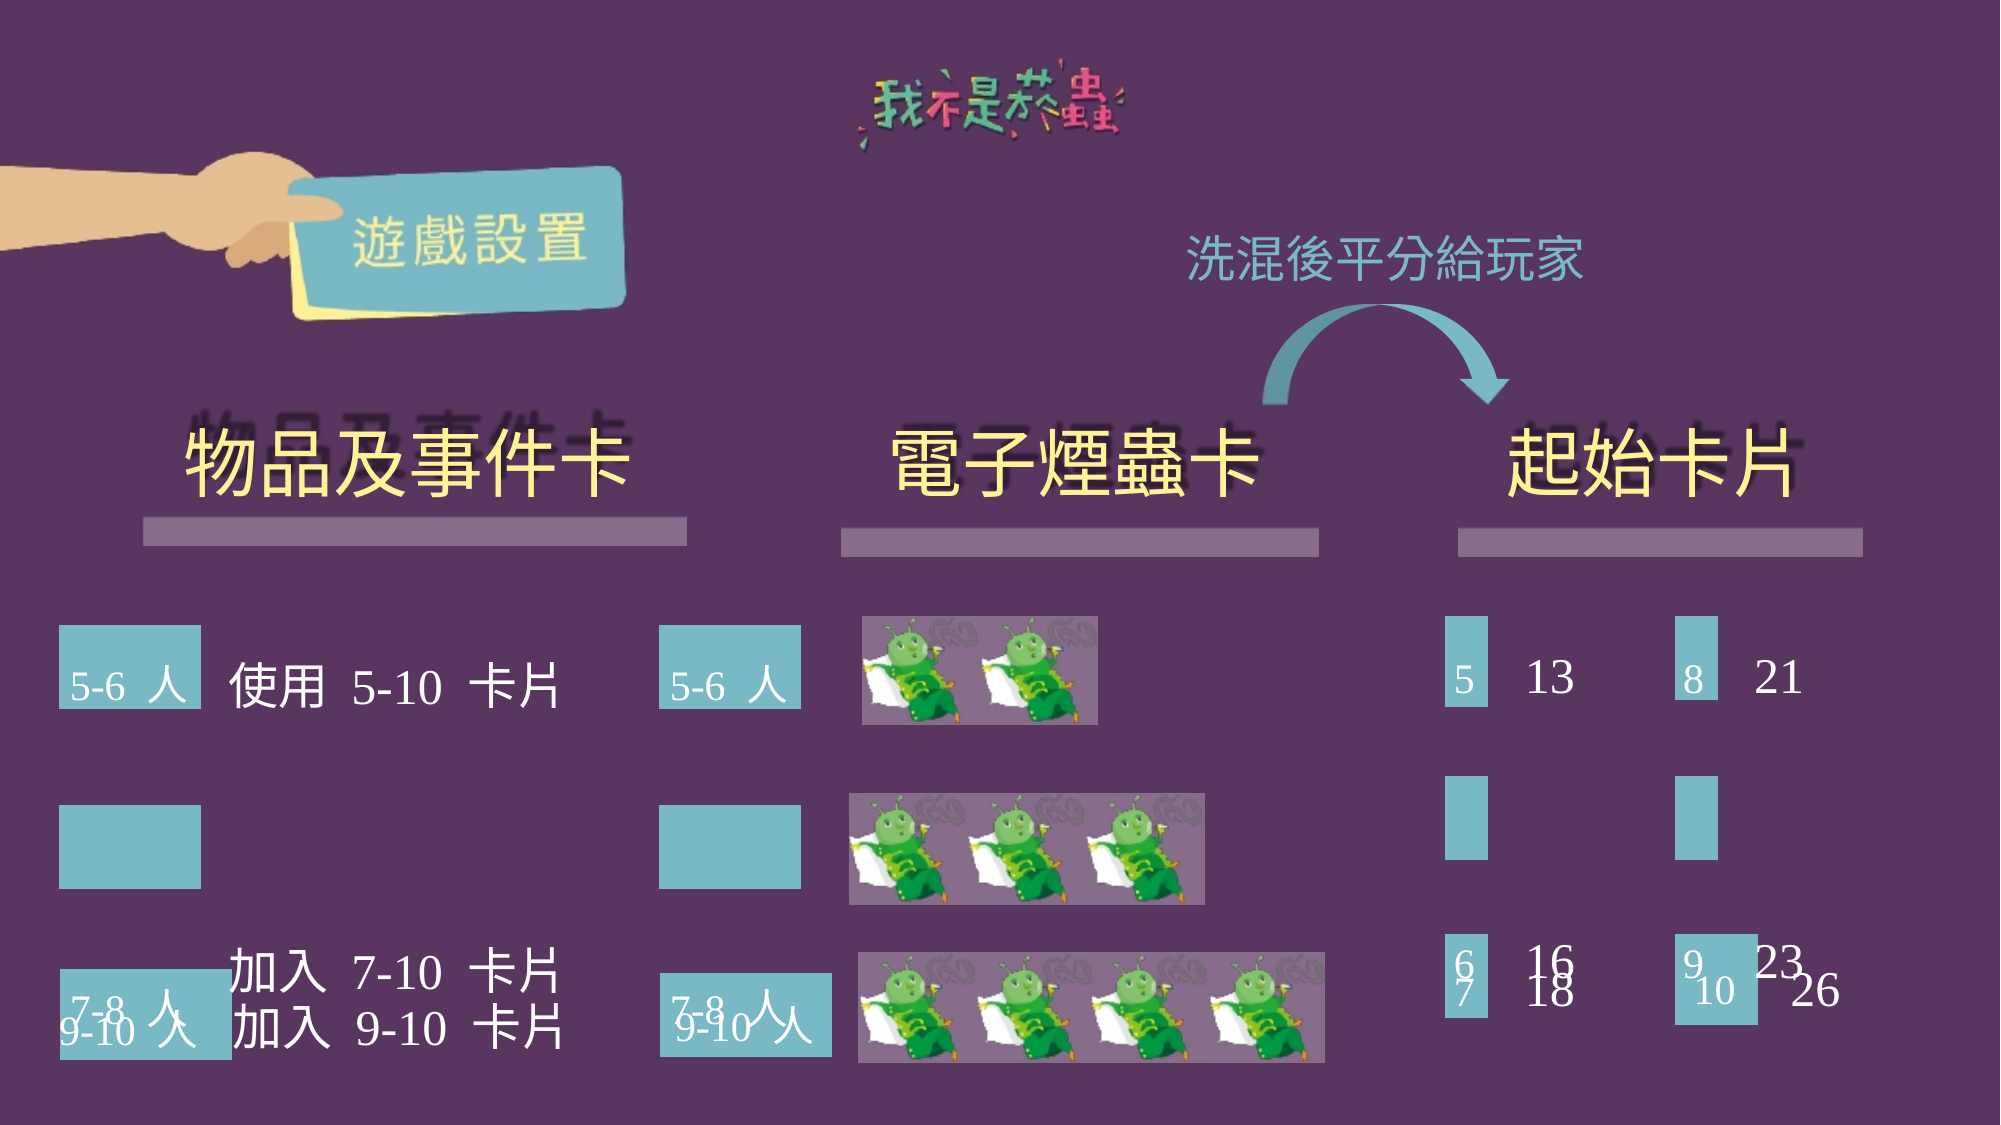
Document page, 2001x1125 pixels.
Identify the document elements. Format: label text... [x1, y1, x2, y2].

text_box 10 [1693, 962, 1736, 1021]
picture [0, 149, 628, 323]
text_box 5-6 人 7-8 人 [669, 658, 789, 1041]
text_box 8 21 9 23 [1683, 643, 1805, 997]
picture [862, 616, 1098, 725]
text_box 起始卡片 [1506, 416, 1807, 515]
text_box 5 13 6 16 [1453, 643, 1576, 956]
picture [849, 793, 1205, 905]
text_box 7 18 [1453, 956, 1576, 1024]
picture [858, 952, 1325, 1063]
picture [1458, 385, 1863, 557]
text_box 物品及事件卡 [183, 416, 634, 515]
text_box 使用 5-10 卡片 加入 7-10 卡片 [228, 654, 568, 995]
picture [841, 385, 1319, 557]
text_box 26 [1790, 956, 1841, 1024]
text_box 5-6 人 7-8 人 [69, 658, 189, 995]
text_box 洗混後平分給玩家 [1185, 227, 1586, 295]
text_box [0, 0, 2000, 1125]
text_box 9-10 人 [675, 999, 815, 1058]
text_box 9-10 人 加入 9-10 卡片 [59, 995, 572, 1064]
picture [134, 374, 687, 546]
picture [856, 54, 1125, 155]
text_box 電子煙蟲卡 [887, 416, 1263, 515]
